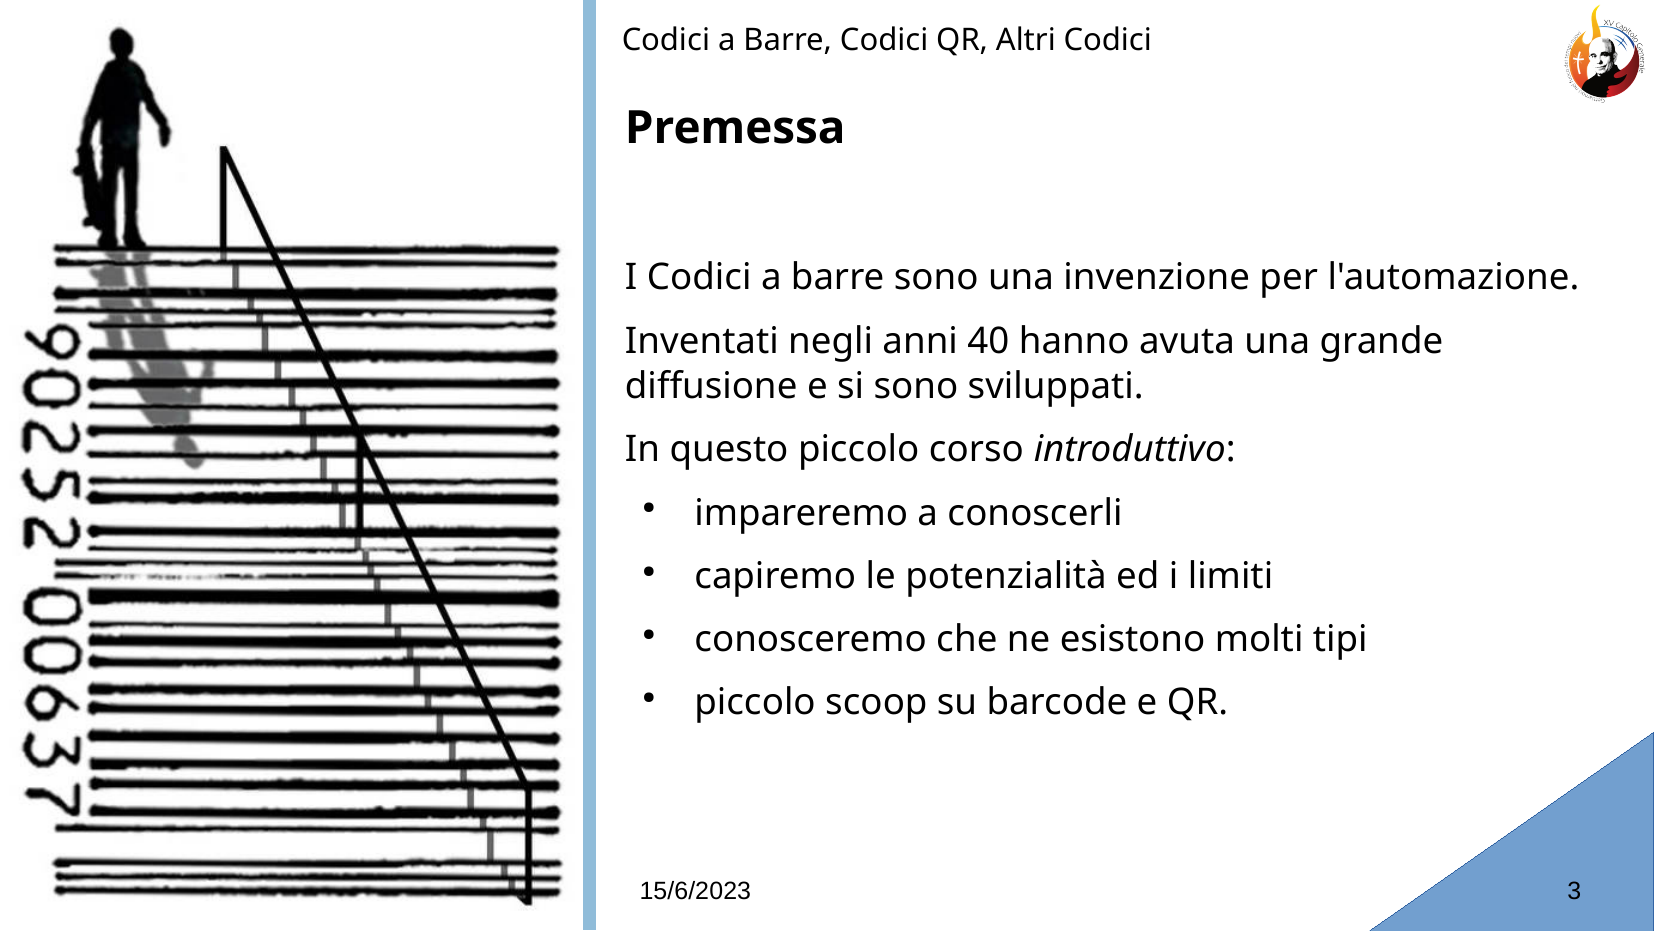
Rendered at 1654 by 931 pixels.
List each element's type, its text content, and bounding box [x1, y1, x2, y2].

picture [1563, 4, 1646, 103]
title Premessa [624, 94, 1621, 208]
picture [0, 0, 583, 931]
text_box Codici a Barre, Codici QR, Altri Codici [607, 9, 1340, 63]
list I Codici a barre sono una invenzione per l'automazione. Inventati negli anni 40 hanno avuta una grande diffusione e si sono sviluppati. In questo piccolo corso introduttivo: impareremo a conoscerli capiremo le potenzialità ed i limiti conosceremo che ne esistono molti tipi piccolo scoop su barcode e QR. [624, 253, 1583, 771]
